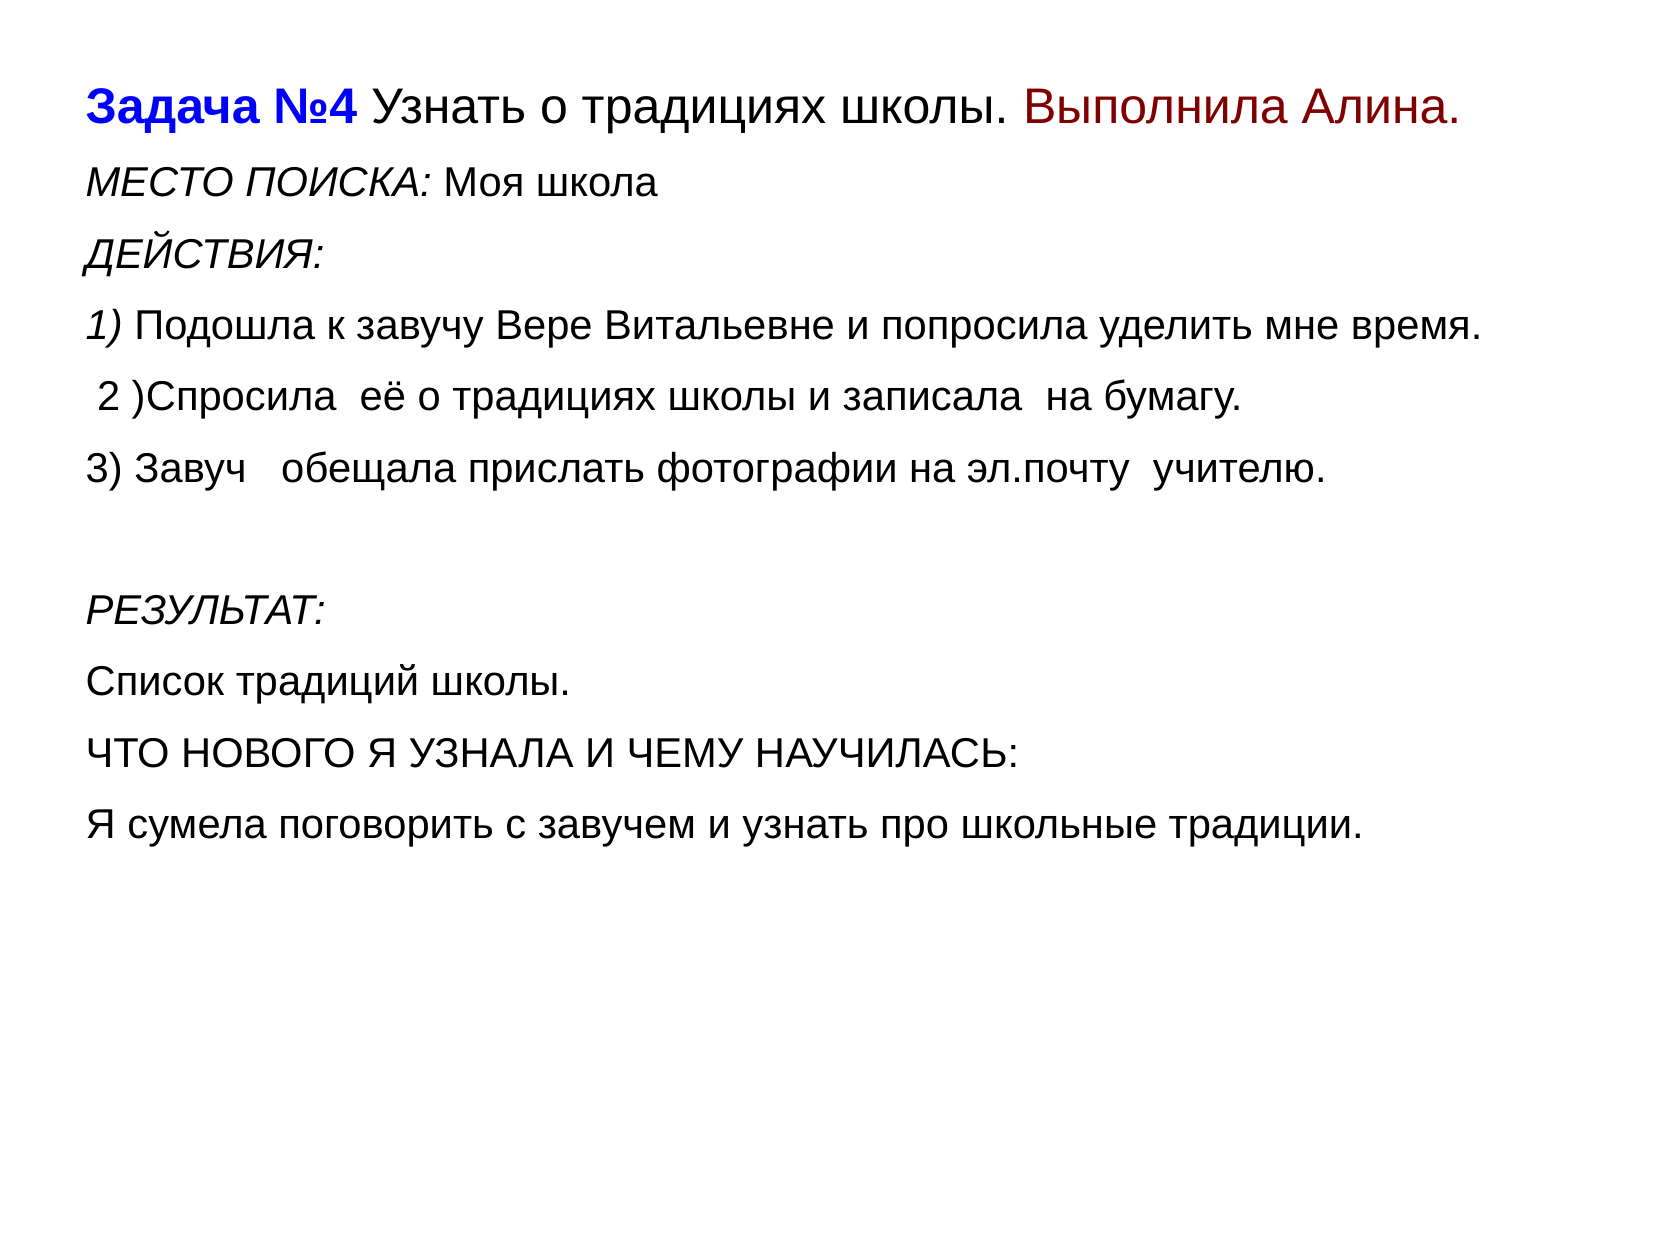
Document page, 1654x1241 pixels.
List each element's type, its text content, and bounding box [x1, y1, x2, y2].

text_box Задача №4 Узнать о традициях школы. Выполнила Алина. МЕСТО ПОИСКА: Моя школа ДЕЙСТВИЯ: 1) Подошла к завучу Вере Витальевне и попросила уделить мне время. 2 )Спросила её о традициях школы и записала на бумагу. 3) Завуч обещала прислать фотографии на эл.почту учителю. РЕЗУЛЬТАТ: Список традиций школы. ЧТО НОВОГО Я УЗНАЛА И ЧЕМУ НАУЧИЛАСЬ: Я сумела поговорить с завучем и узнать про школьные традиции. [70, 71, 1607, 1098]
